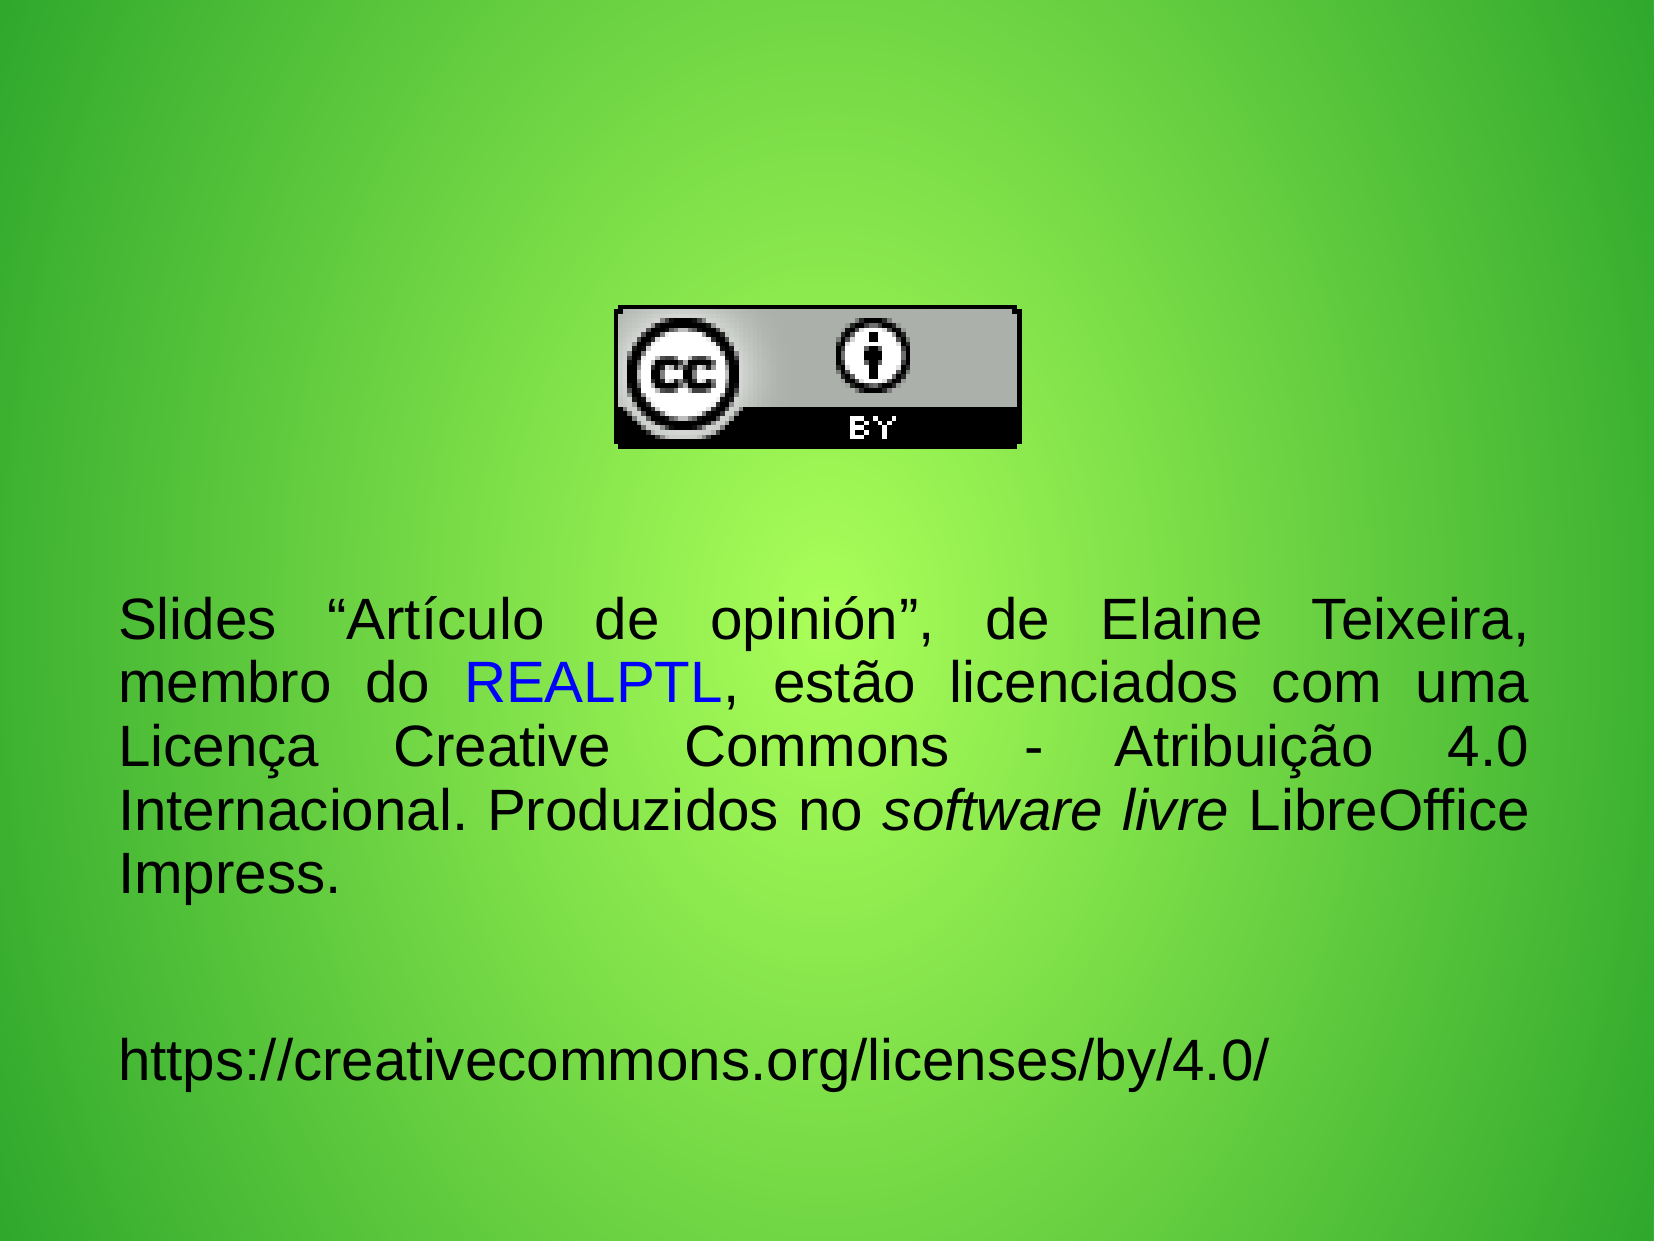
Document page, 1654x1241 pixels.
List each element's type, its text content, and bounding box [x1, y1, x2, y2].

list Slides “Artículo de opinión”, de Elaine Teixeira, membro do REALPTL, estão licenciados com uma Licença Creative Commons - Atribuição 4.0 Internacional. Produzidos no software livre LibreOffice Impress. https://creativecommons.org/licenses/by/4.0/ [118, 307, 1531, 1184]
picture [614, 305, 1022, 449]
